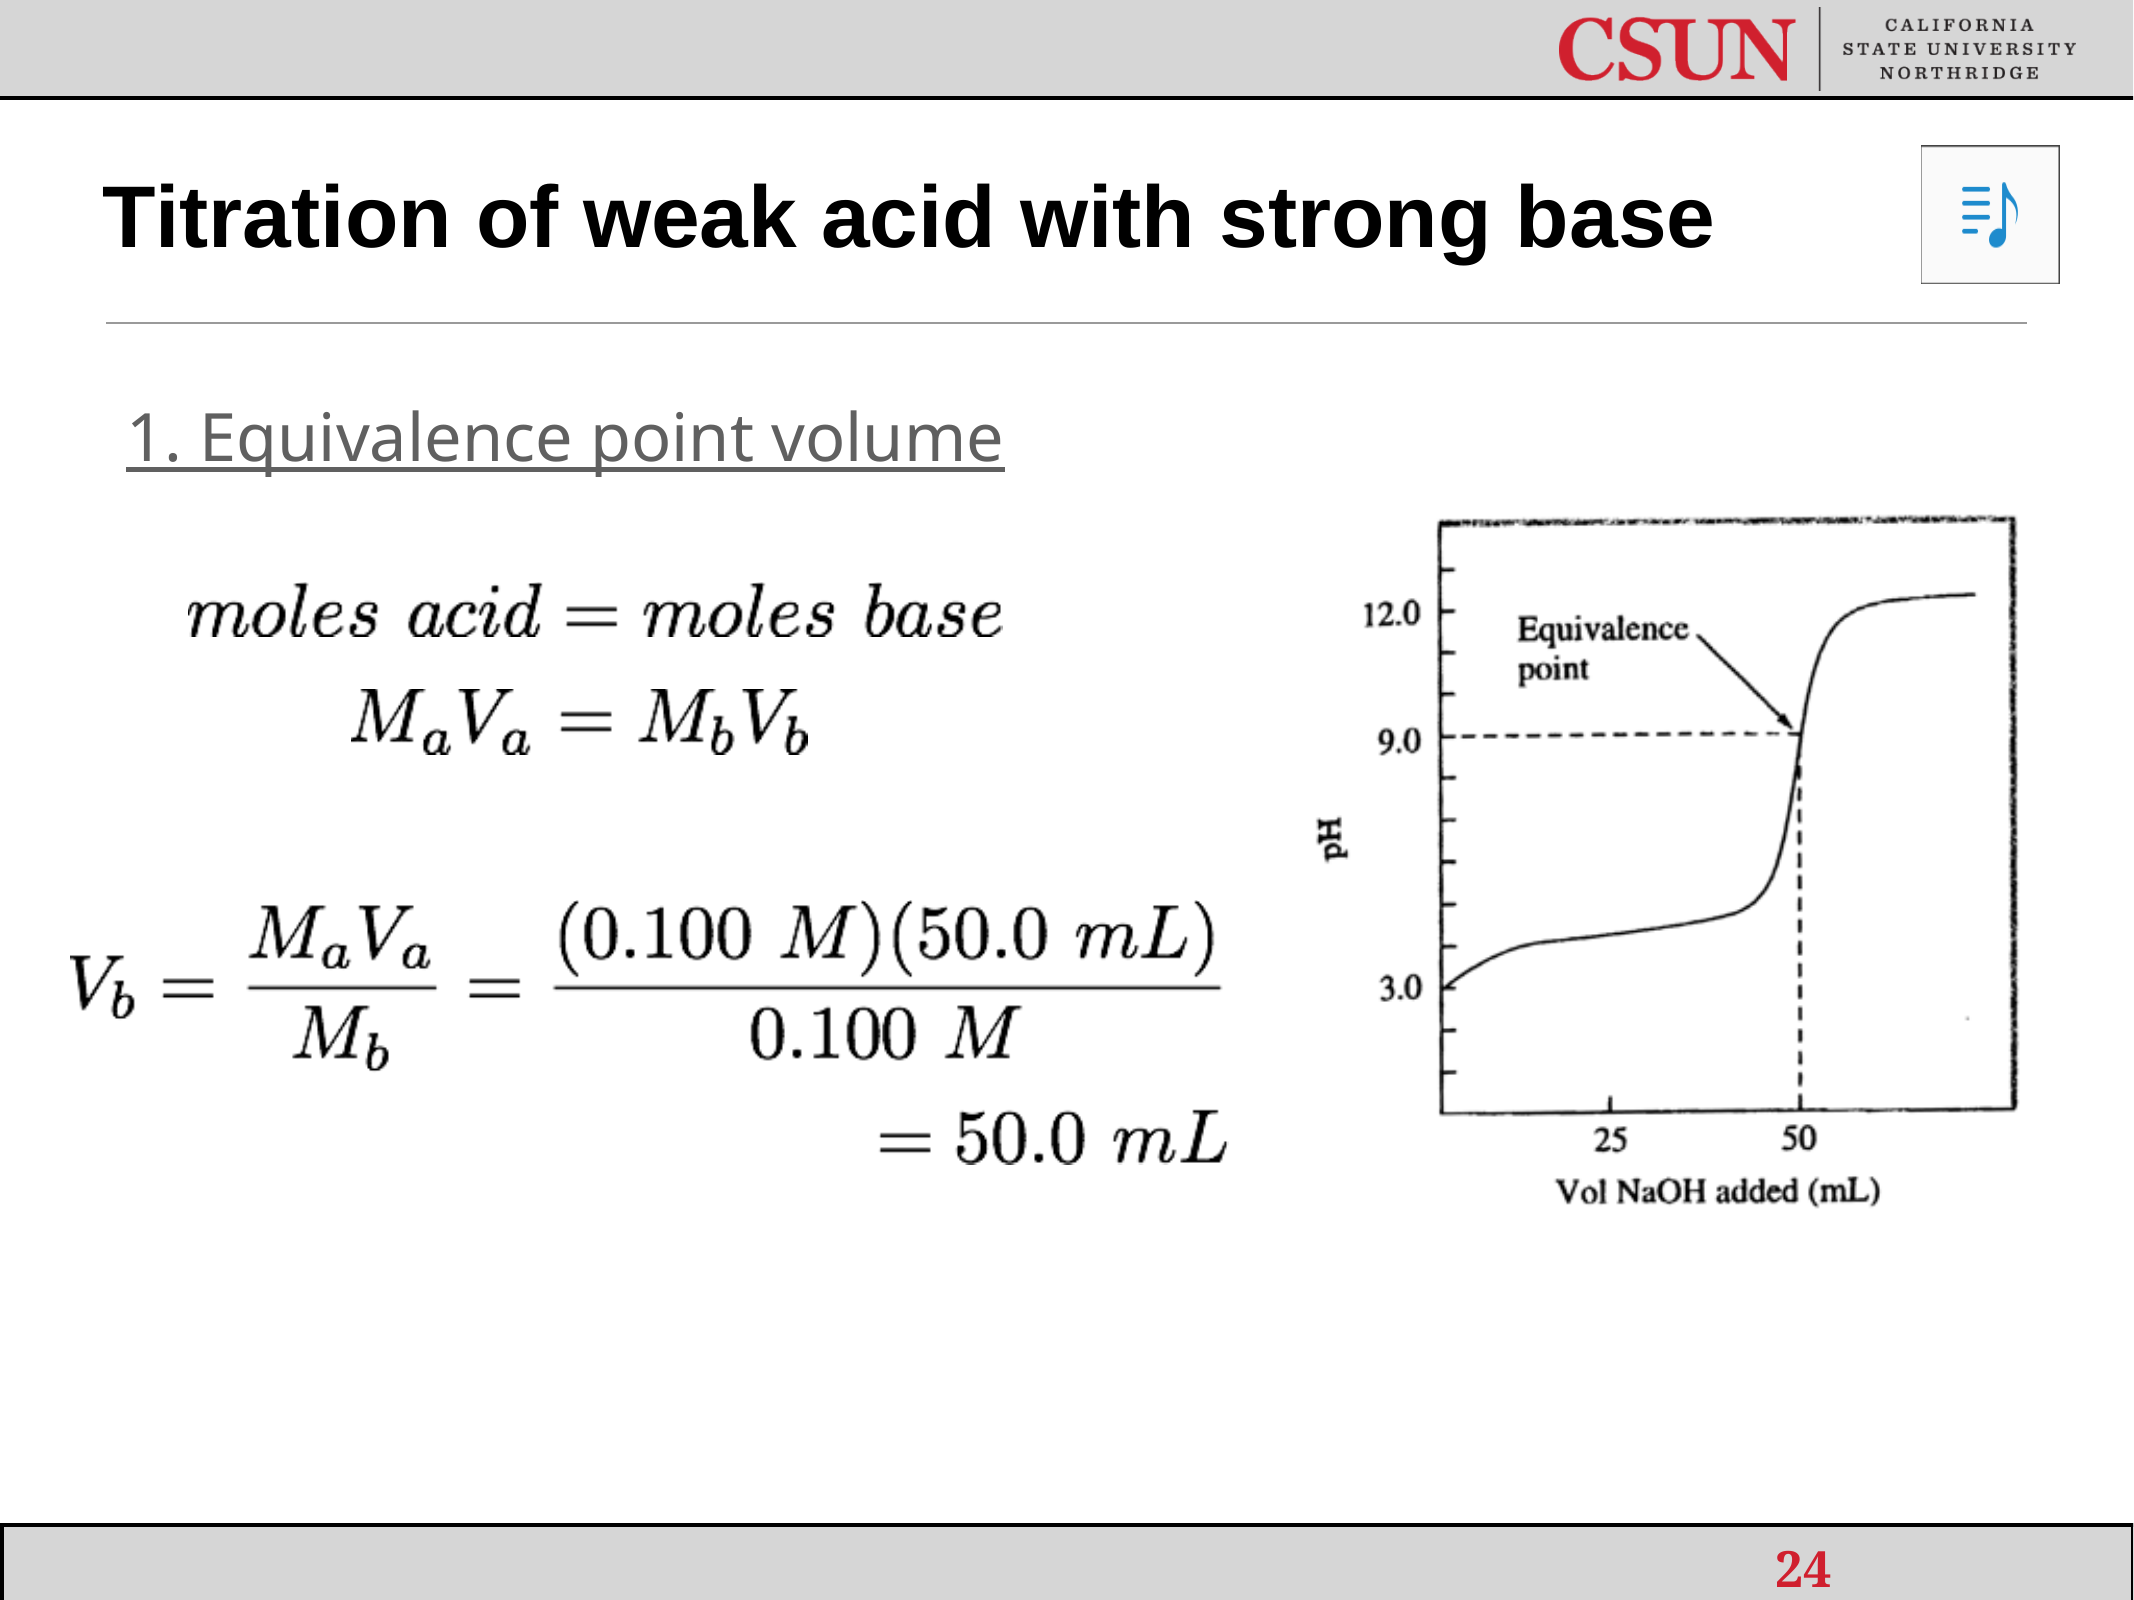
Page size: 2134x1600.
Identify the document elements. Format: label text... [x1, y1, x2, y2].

picture [188, 582, 1003, 637]
picture [70, 900, 1229, 1165]
title Titration of weak acid with strong base [93, 198, 2040, 378]
picture [1294, 501, 2028, 1219]
picture [1559, 7, 2076, 91]
picture [351, 689, 808, 755]
text_box 1. Equivalence point volume [74, 386, 1171, 535]
text_box [1920, 144, 2061, 286]
